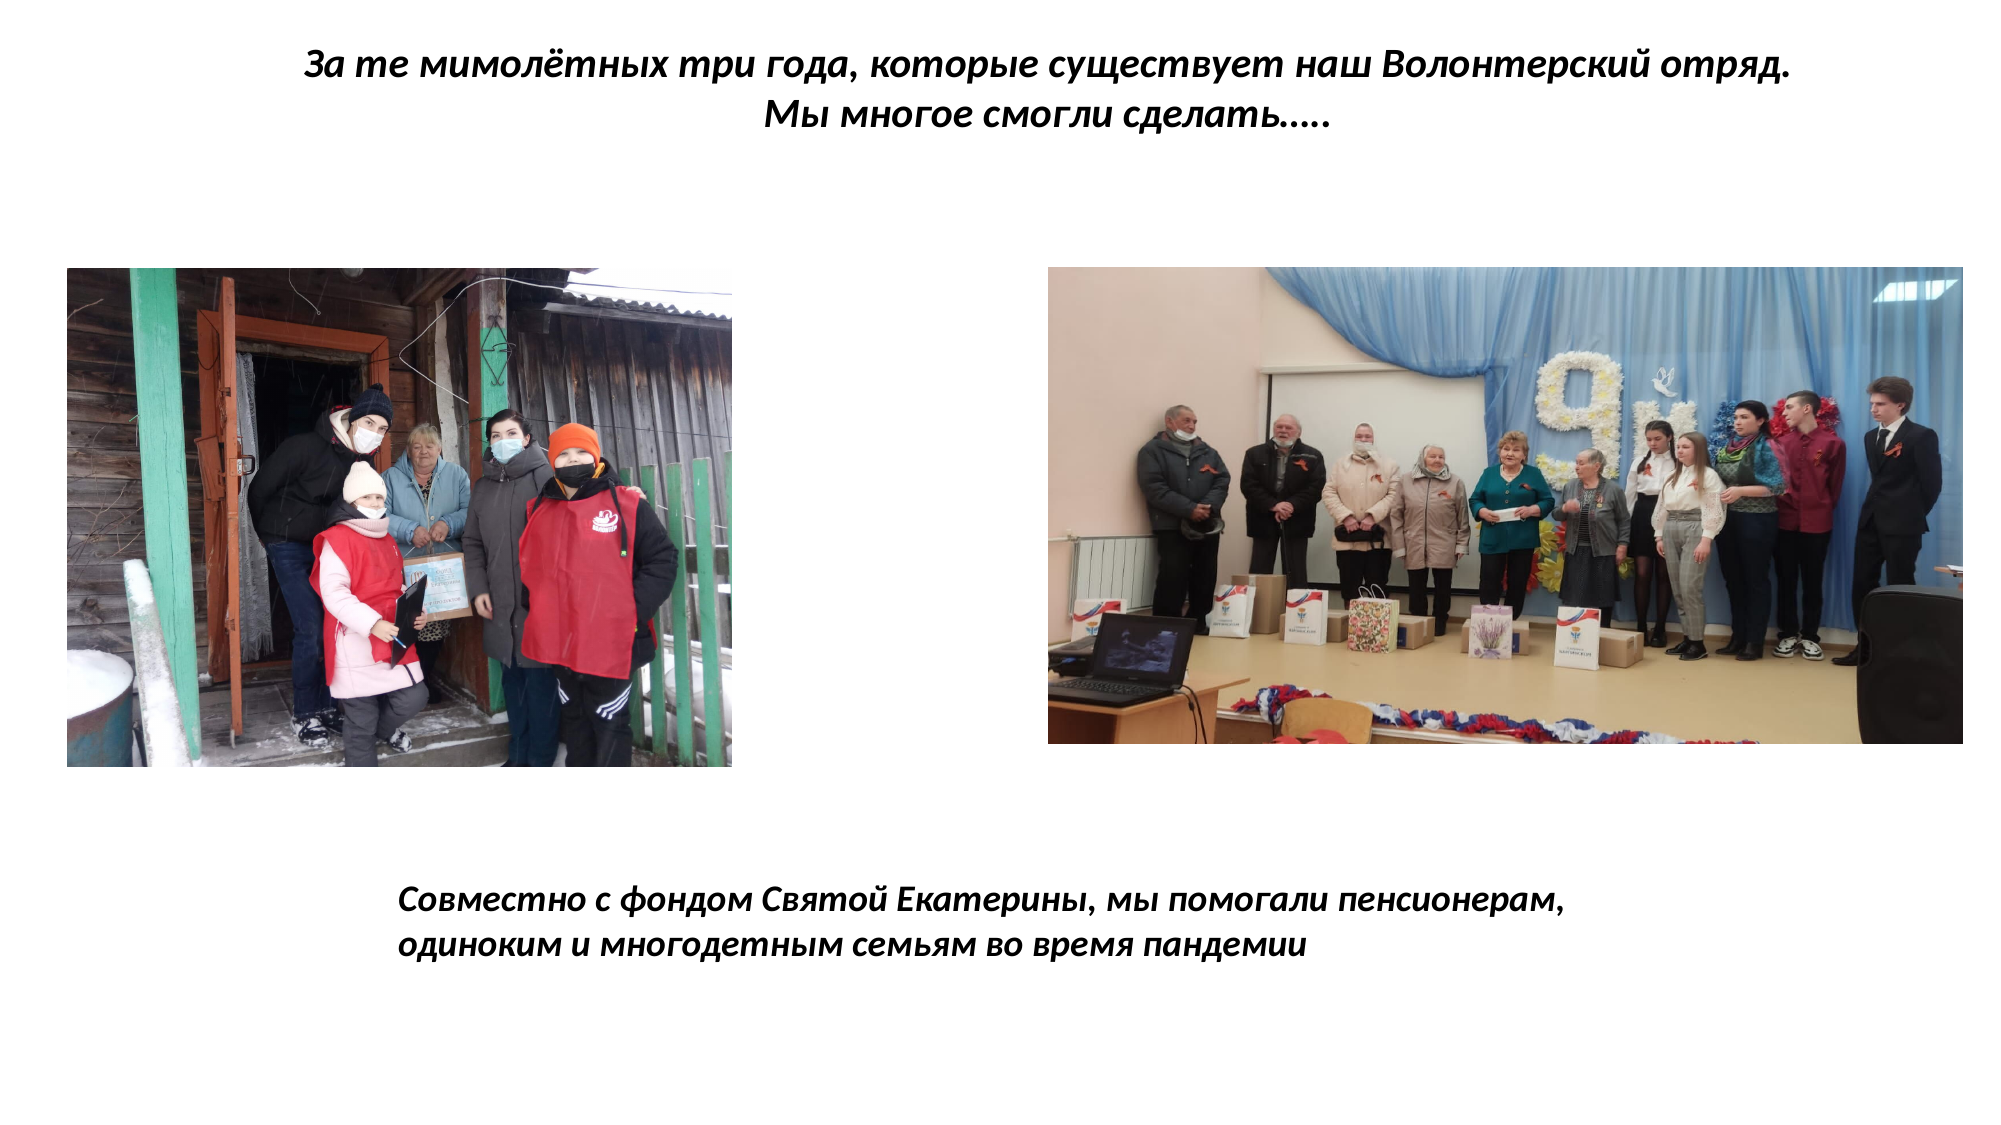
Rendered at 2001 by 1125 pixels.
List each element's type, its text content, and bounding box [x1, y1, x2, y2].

text_box За те мимолётных три года, которые существует наш Волонтерский отряд. Мы многое смогли сделать….. [286, 28, 1811, 145]
picture [1048, 267, 1963, 744]
text_box Совместно с фондом Святой Екатерины, мы помогали пенсионерам, одиноким и многодетным семьям во время пандемии [383, 866, 1617, 973]
picture [67, 268, 732, 767]
